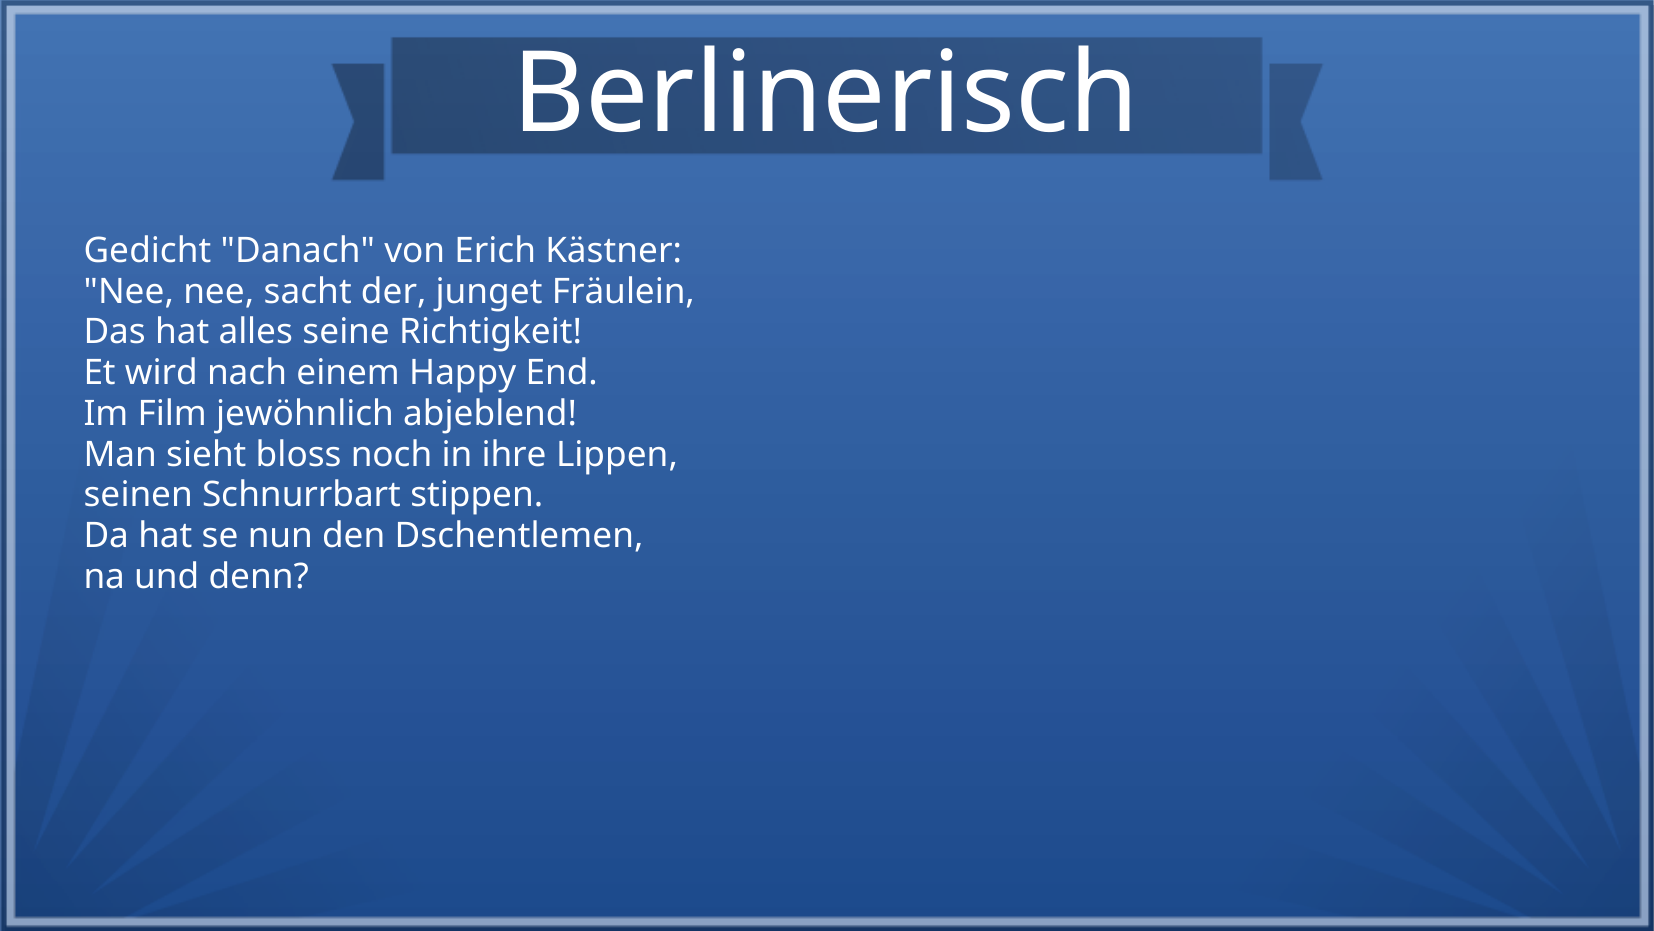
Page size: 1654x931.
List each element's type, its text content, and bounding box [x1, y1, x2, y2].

picture [0, 0, 1654, 931]
list Gedicht "Danach" von Erich Kästner: "Nee, nee, sacht der, junget Fräulein, Das hat alles seine Richtigkeit! Et wird nach einem Happy End. Im Film jewöhnlich abjeblend! Man sieht bloss noch in ihre Lippen, seinen Schnurrbart stippen. Da hat se nun den Dschentlemen, na und denn? [83, 224, 1571, 846]
title Berlinerisch [389, 30, 1262, 157]
